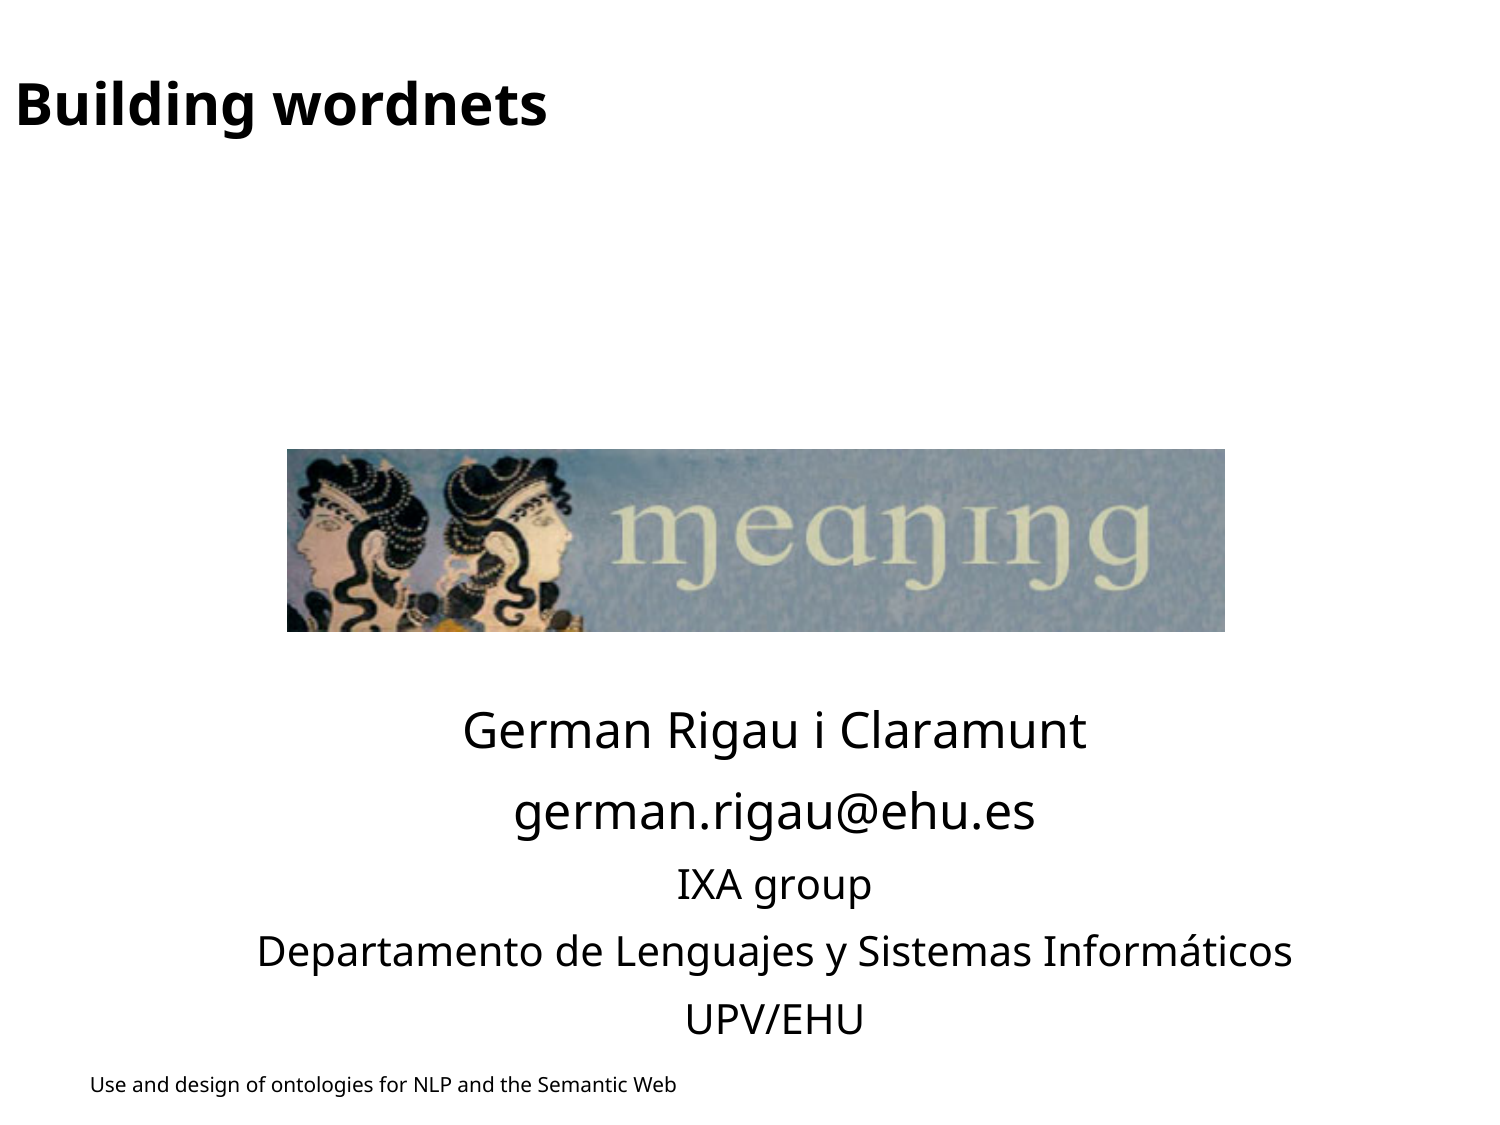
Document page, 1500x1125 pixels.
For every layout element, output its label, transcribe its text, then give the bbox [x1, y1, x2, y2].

text_box German Rigau i Claramunt german.rigau@ehu.es IXA group Departamento de Lenguajes y Sistemas Informáticos UPV/EHU [112, 687, 1438, 1051]
picture [287, 449, 1225, 632]
text_box Building wordnets [0, 0, 1276, 150]
